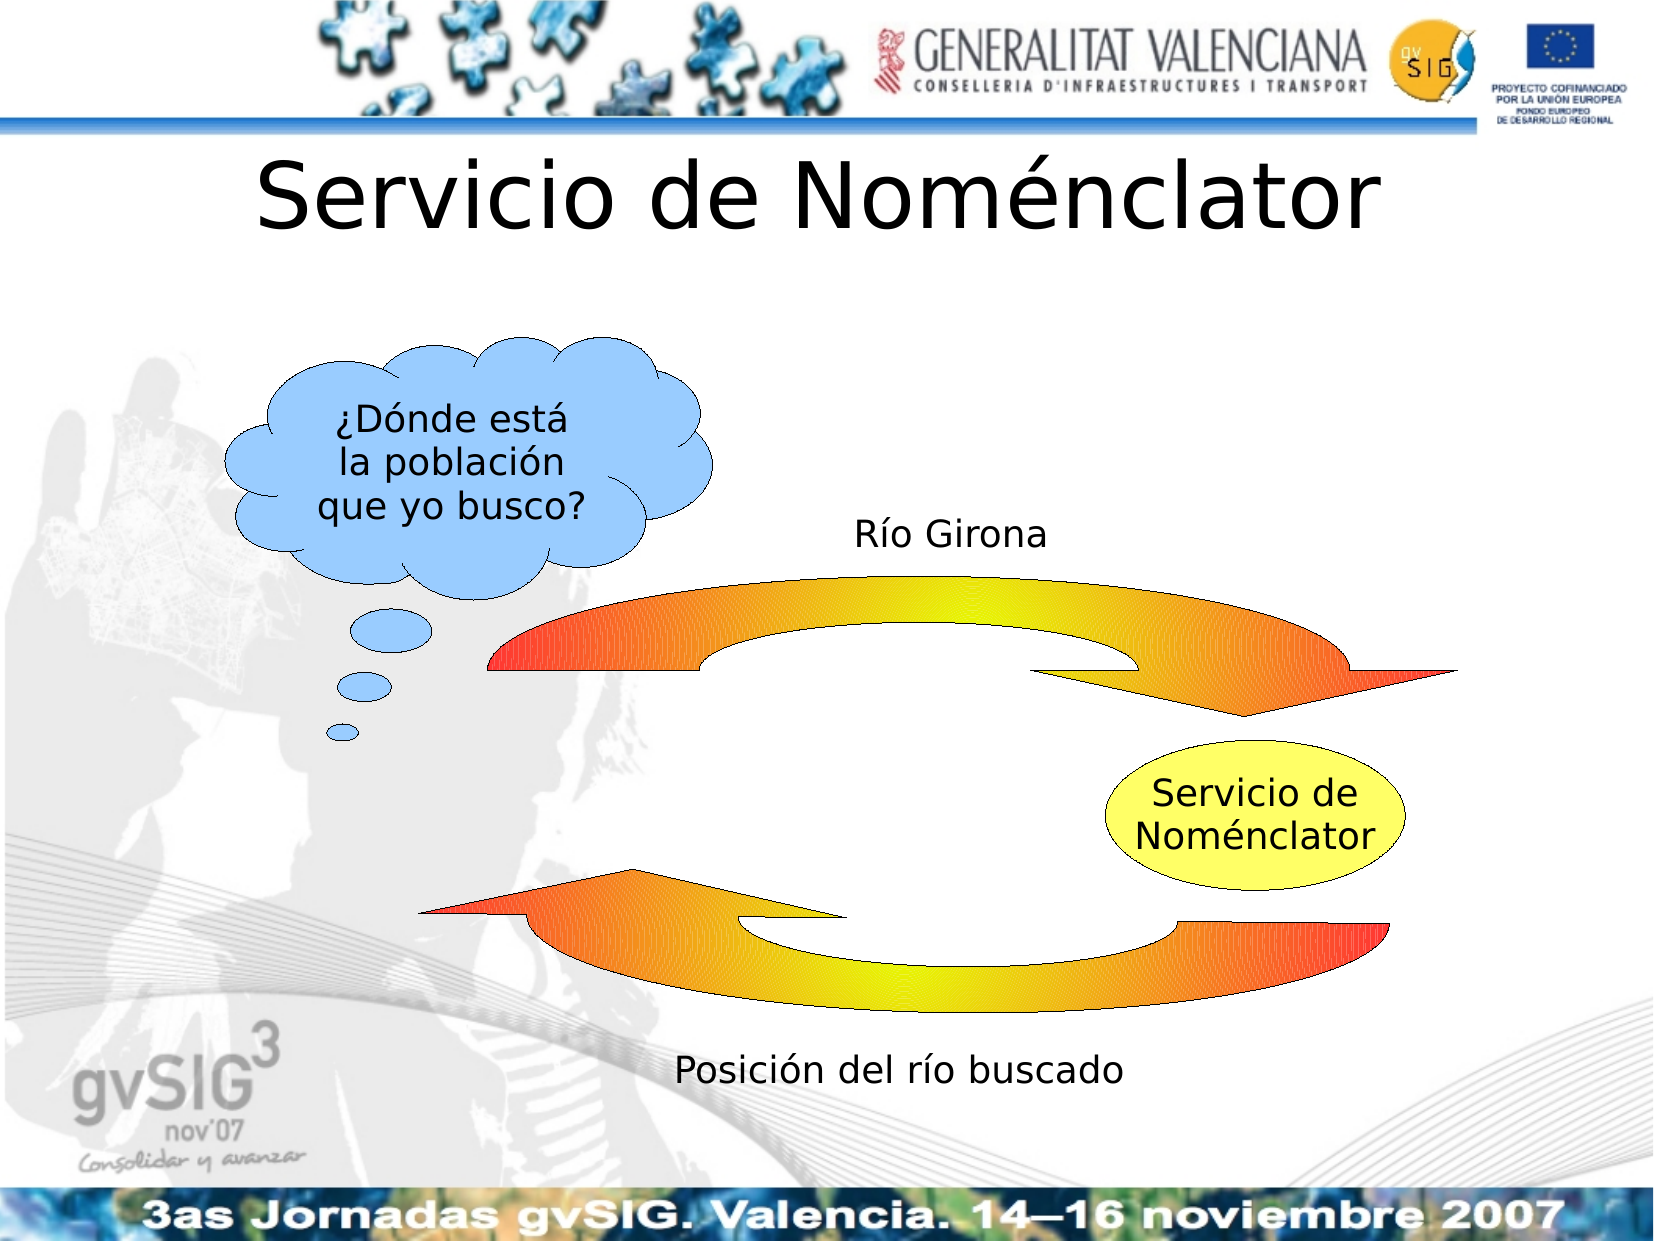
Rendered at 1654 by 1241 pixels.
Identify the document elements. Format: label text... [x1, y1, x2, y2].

title Servicio de Noménclator [75, 92, 1563, 301]
text_box Servicio de Noménclator [1105, 740, 1406, 891]
text_box Posición del río buscado [659, 1040, 1141, 1100]
text_box ¿Dónde está la población que yo busco? [337, 672, 392, 702]
text_box Río Girona [838, 505, 1064, 564]
text_box [487, 576, 1458, 717]
text_box ¿Dónde está la población que yo busco? [224, 337, 713, 601]
picture [0, 0, 1654, 1241]
text_box ¿Dónde está la población que yo busco? [350, 608, 432, 653]
text_box [418, 869, 1390, 1013]
